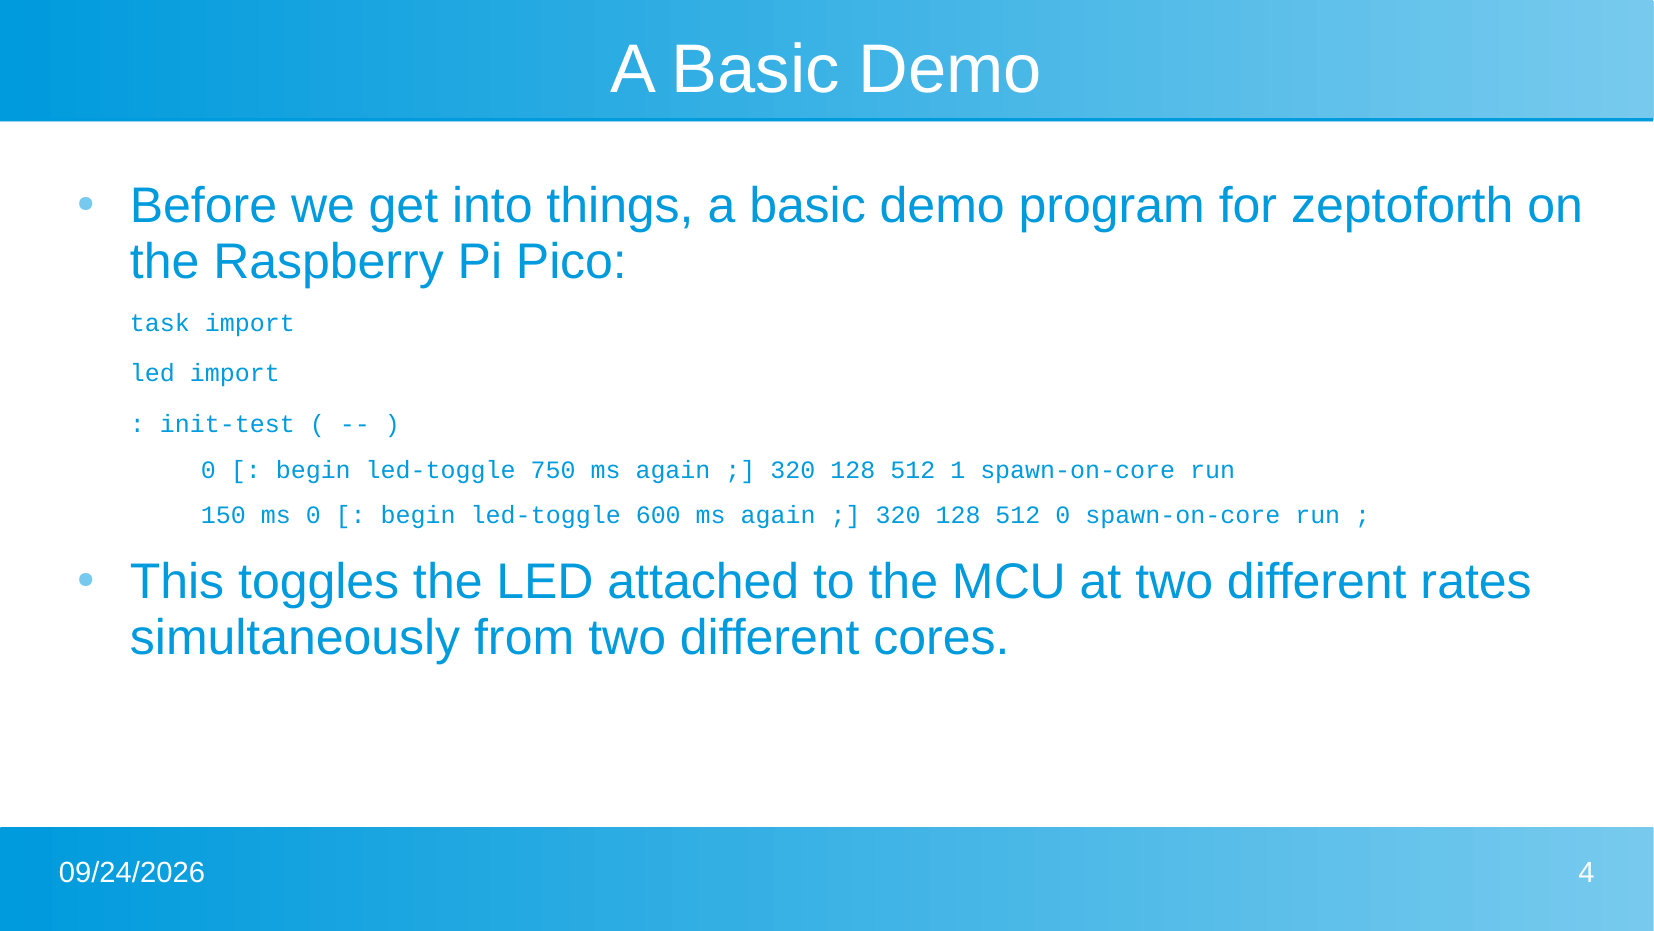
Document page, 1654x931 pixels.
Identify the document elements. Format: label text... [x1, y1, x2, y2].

list Before we get into things, a basic demo program for zeptoforth on the Raspberry Pi Pico: task import led import : init-test ( -- ) 0 [: begin led-toggle 750 ms again ;] 320 128 512 1 spawn-on-core run 150 ms 0 [: begin led-toggle 600 ms again ;] 320 128 512 0 spawn-on-core run ; This toggles the LED attached to the MCU at two different rates simultaneously from two different cores. [59, 177, 1595, 768]
title A Basic Demo [59, 29, 1595, 108]
